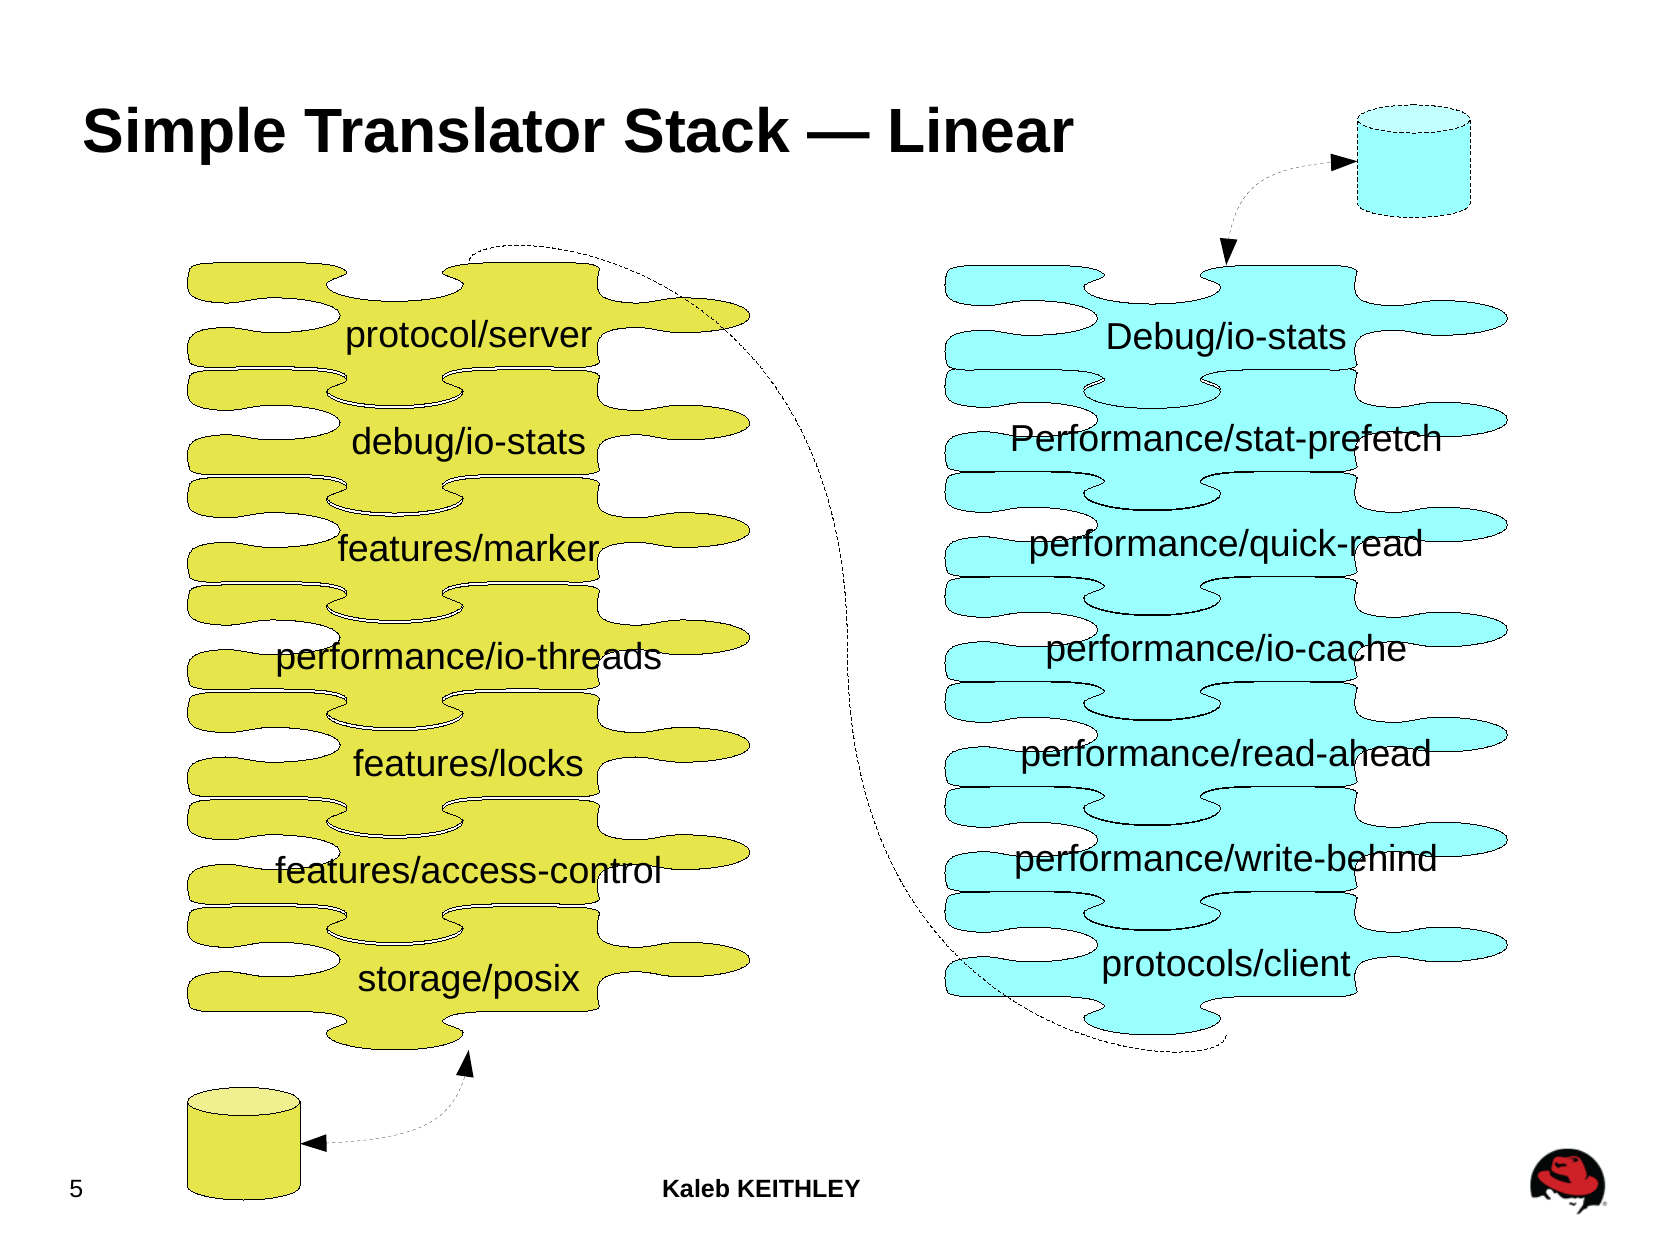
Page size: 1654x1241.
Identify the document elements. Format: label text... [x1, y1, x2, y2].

text_box glusterfs [1357, 104, 1471, 134]
text_box storage/posix [187, 906, 750, 1050]
text_box protocol/server [187, 262, 750, 406]
text_box features/locks [187, 692, 750, 836]
text_box performance/read-ahead [944, 682, 1508, 825]
text_box [187, 1102, 301, 1201]
text_box Debug/io-stats [944, 265, 1508, 409]
text_box debug/io-stats [187, 369, 750, 514]
text_box Performance/stat-prefetch [944, 369, 1508, 510]
picture [1529, 1146, 1613, 1224]
text_box [1357, 119, 1471, 218]
text_box protocols/client [944, 892, 1508, 1035]
text_box features/marker [187, 477, 750, 621]
text_box performance/write-behind [944, 787, 1508, 930]
text_box performance/io-cache [944, 577, 1508, 720]
text_box performance/io-threads [187, 584, 750, 728]
text_box features/access-control [187, 799, 750, 943]
title Simple Translator Stack — Linear [82, 37, 1571, 226]
text_box performance/quick-read [944, 472, 1508, 615]
text_box glusterfs [187, 1087, 301, 1116]
